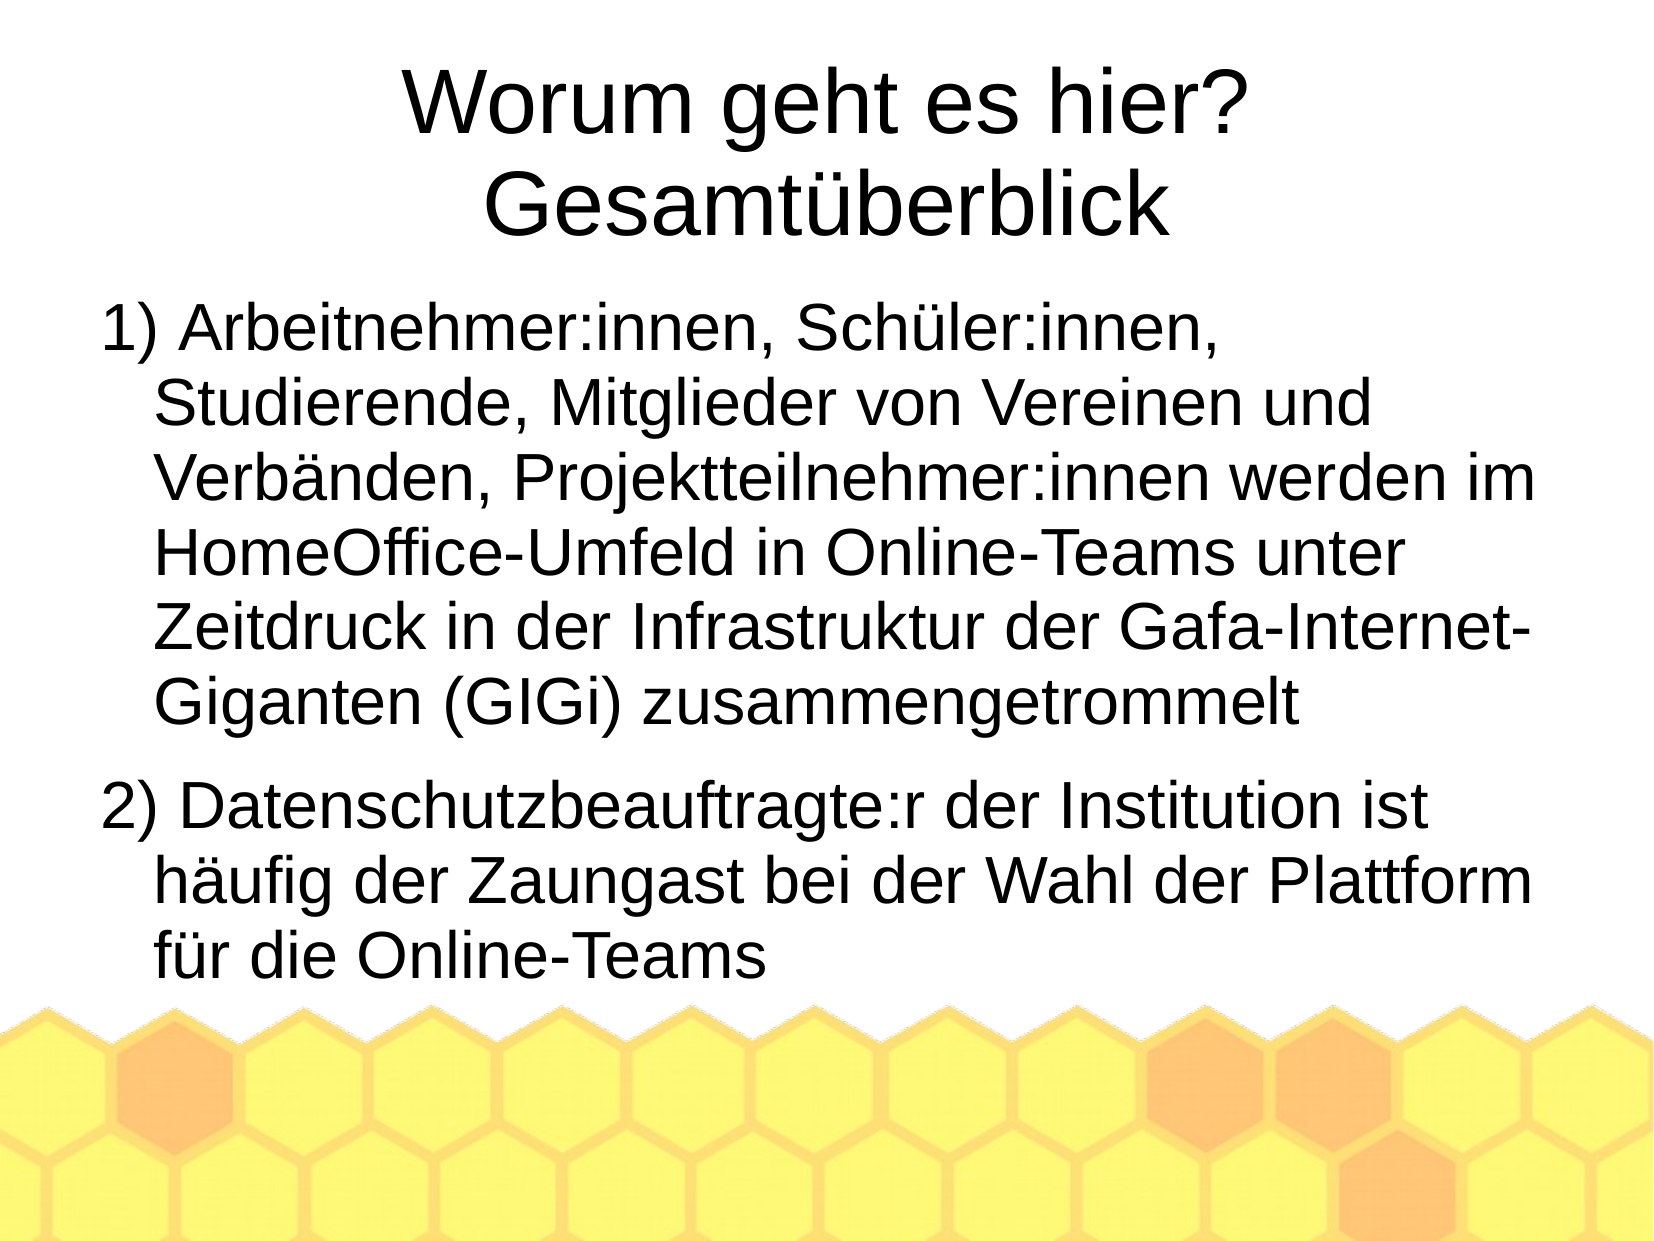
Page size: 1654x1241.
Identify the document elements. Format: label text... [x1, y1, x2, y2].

list Arbeitnehmer:innen, Schüler:innen, Studierende, Mitglieder von Vereinen und Verbänden, Projektteilnehmer:innen werden im HomeOffice-Umfeld in Online-Teams unter Zeitdruck in der Infrastruktur der Gafa-Internet-Giganten (GIGi) zusammengetrommelt Datenschutzbeauftragte:r der Institution ist häufig der Zaungast bei der Wahl der Plattform für die Online-Teams [82, 290, 1571, 1010]
title Worum geht es hier? Gesamtüberblick [82, 49, 1571, 257]
picture [0, 1001, 1654, 1241]
